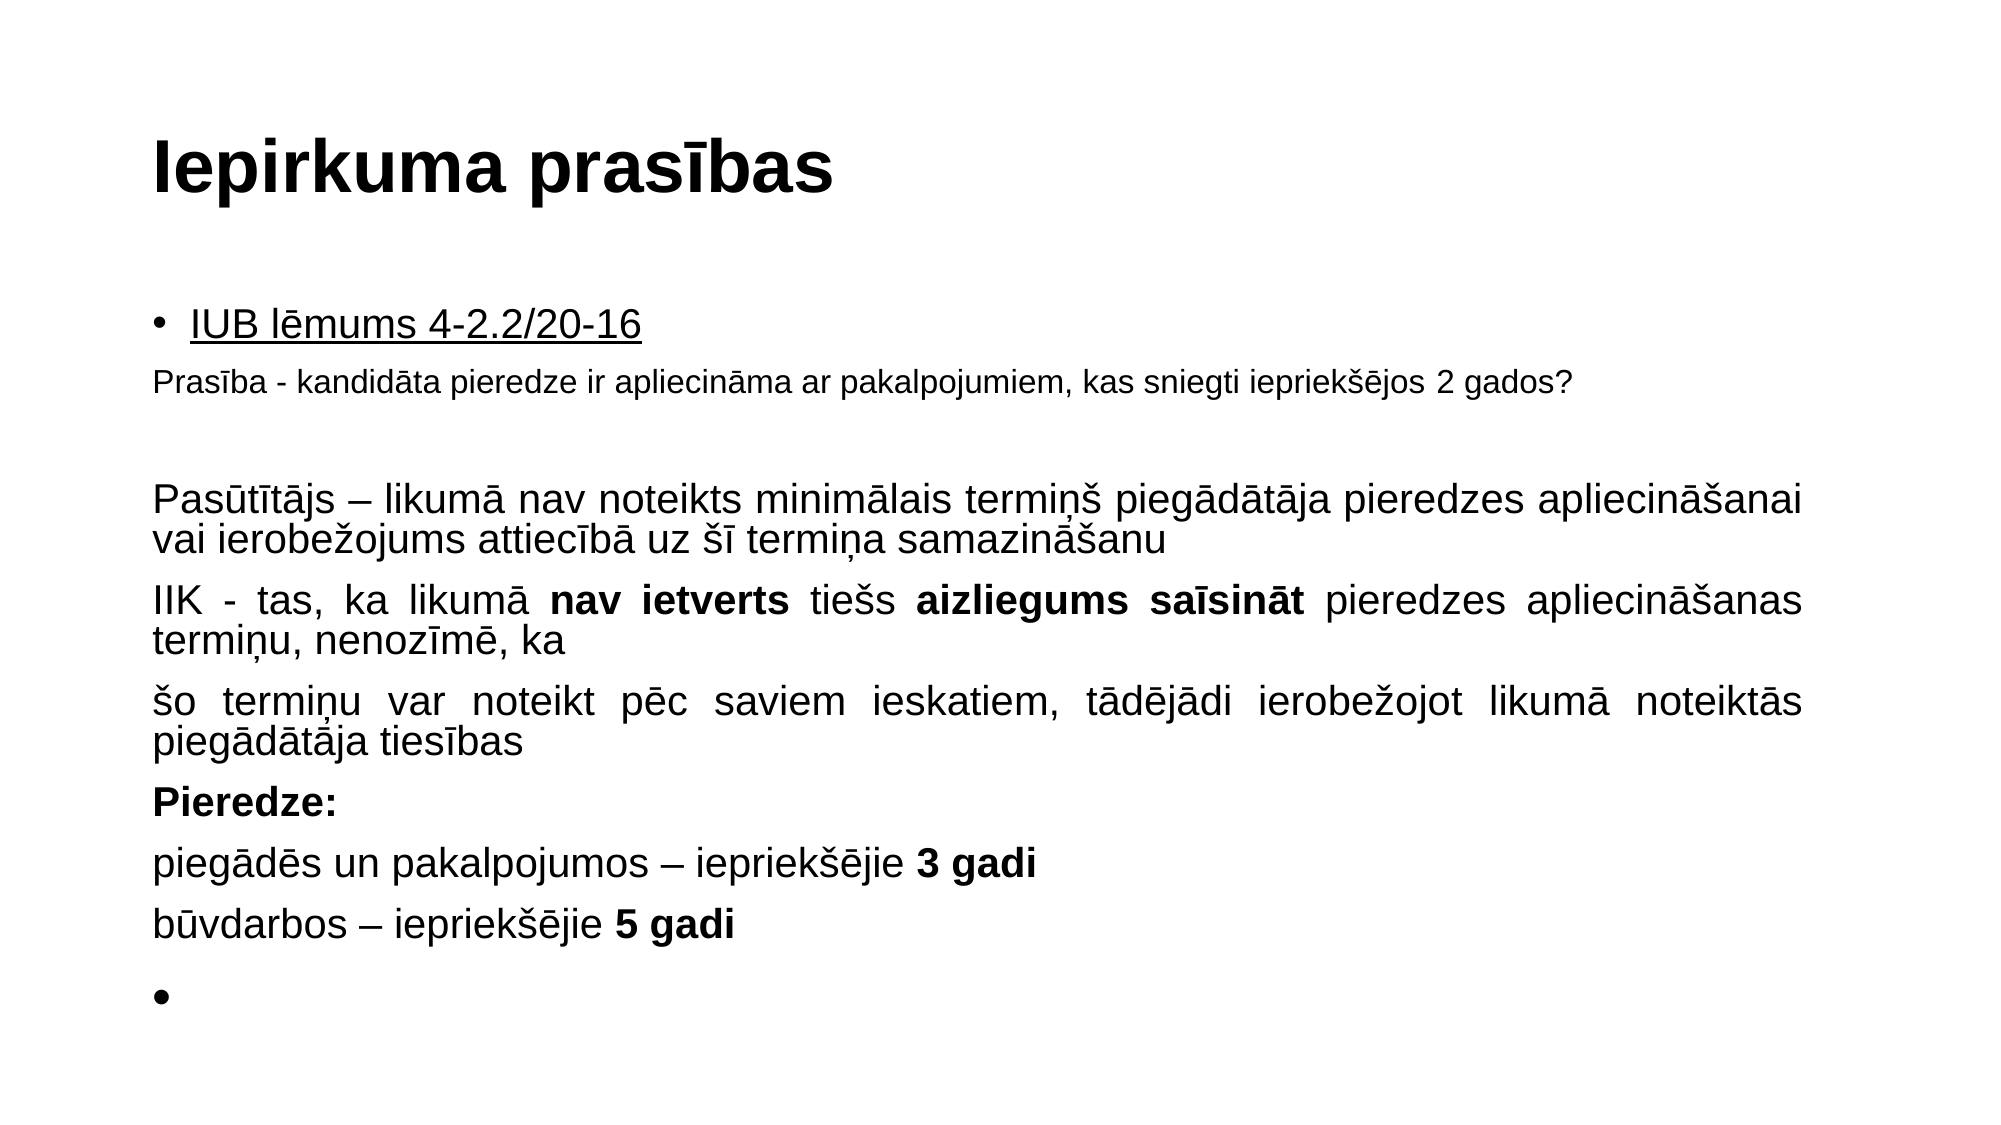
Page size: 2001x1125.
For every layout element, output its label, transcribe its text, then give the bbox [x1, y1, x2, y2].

list IUB lēmums 4-2.2/20-16 Prasība - kandidāta pieredze ir apliecināma ar pakalpojumiem, kas sniegti iepriekšējos 2 gados? Pasūtītājs – likumā nav noteikts minimālais termiņš piegādātāja pieredzes apliecināšanai vai ierobežojums attiecībā uz šī termiņa samazināšanu IIK - tas, ka likumā nav ietverts tiešs aizliegums saīsināt pieredzes apliecināšanas termiņu, nenozīmē, ka šo termiņu var noteikt pēc saviem ieskatiem, tādējādi ierobežojot likumā noteiktās piegādātāja tiesības Pieredze: piegādēs un pakalpojumos – iepriekšējie 3 gadi būvdarbos – iepriekšējie 5 gadi [137, 299, 1863, 1014]
title Iepirkuma prasības [137, 59, 1863, 278]
